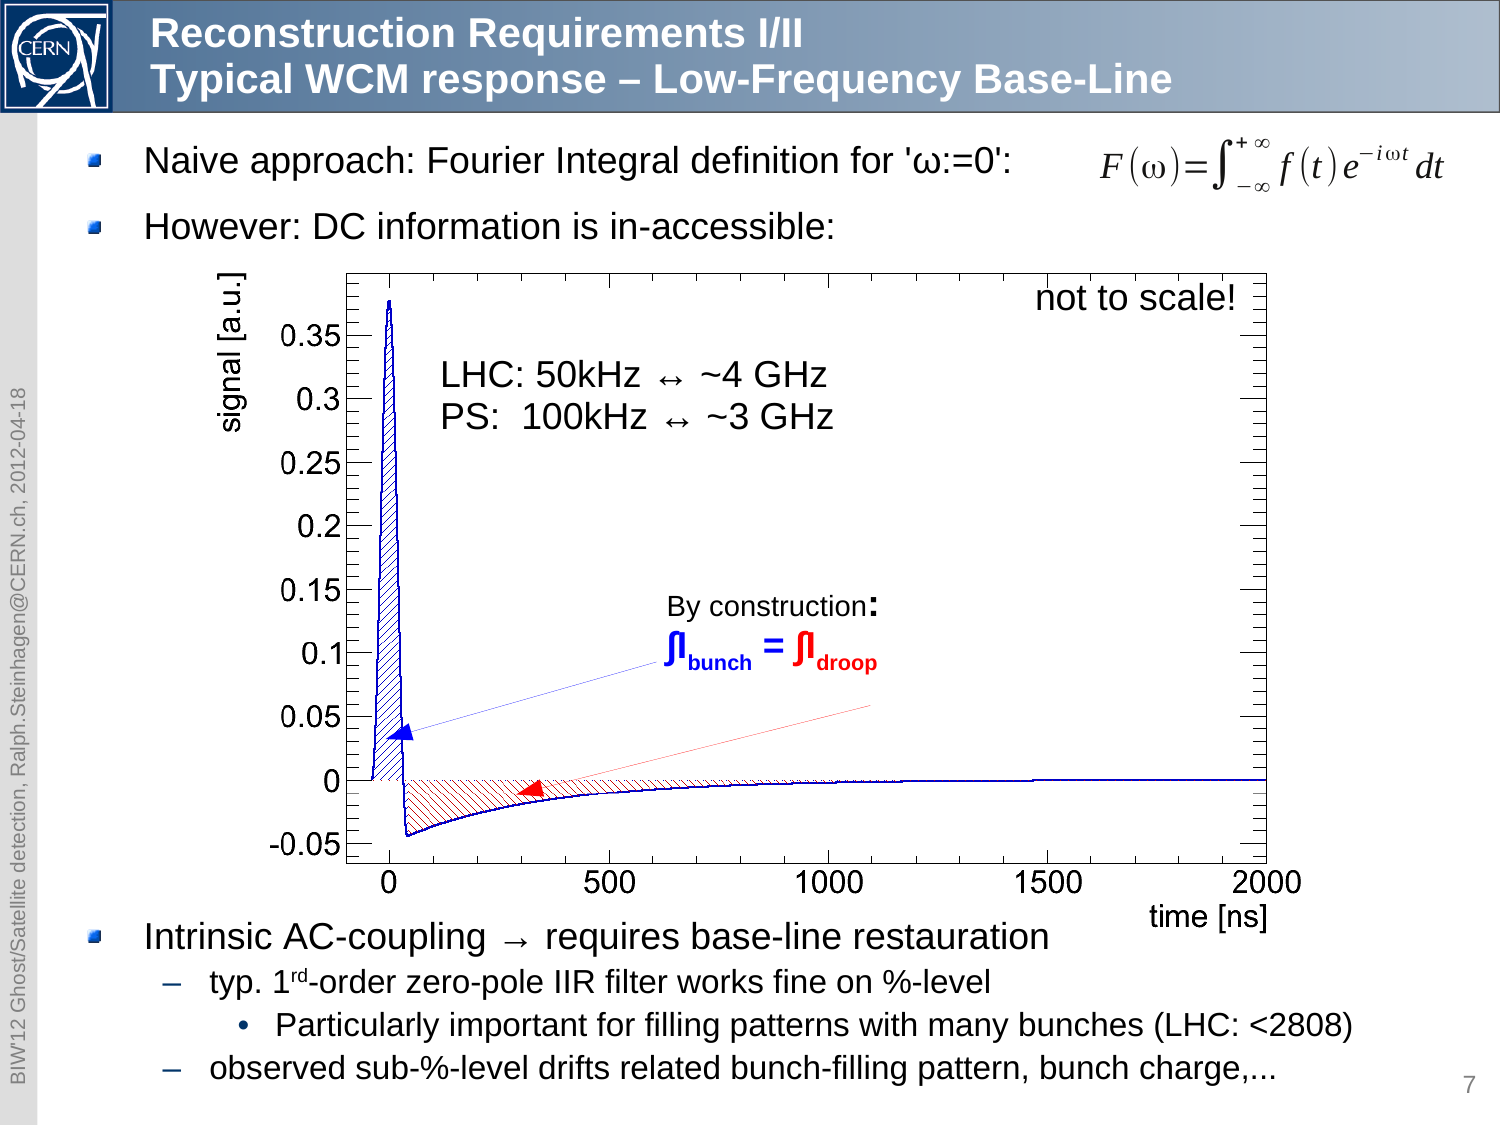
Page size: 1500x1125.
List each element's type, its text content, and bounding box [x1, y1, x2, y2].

title Reconstruction Requirements I/II Typical WCM response – Low-Frequency Base-Line [150, 0, 1201, 113]
picture [0, 0, 113, 113]
text_box LHC: 50kHz ↔ ~4 GHz PS: 100kHz ↔ ~3 GHz [425, 345, 950, 468]
chart [1089, 134, 1456, 194]
list Naive approach: Fourier Integral definition for 'ω:=0': However: DC information is in-accessible: Intrinsic AC-coupling → requires base-line restauration typ. 1rd-order zero-pole IIR filter works fine on %-level Particularly important for filling patterns with many bunches (LHC: <2808) observed sub-%-level drifts related bunch-filling pattern, bunch charge,... [87, 137, 1438, 1087]
